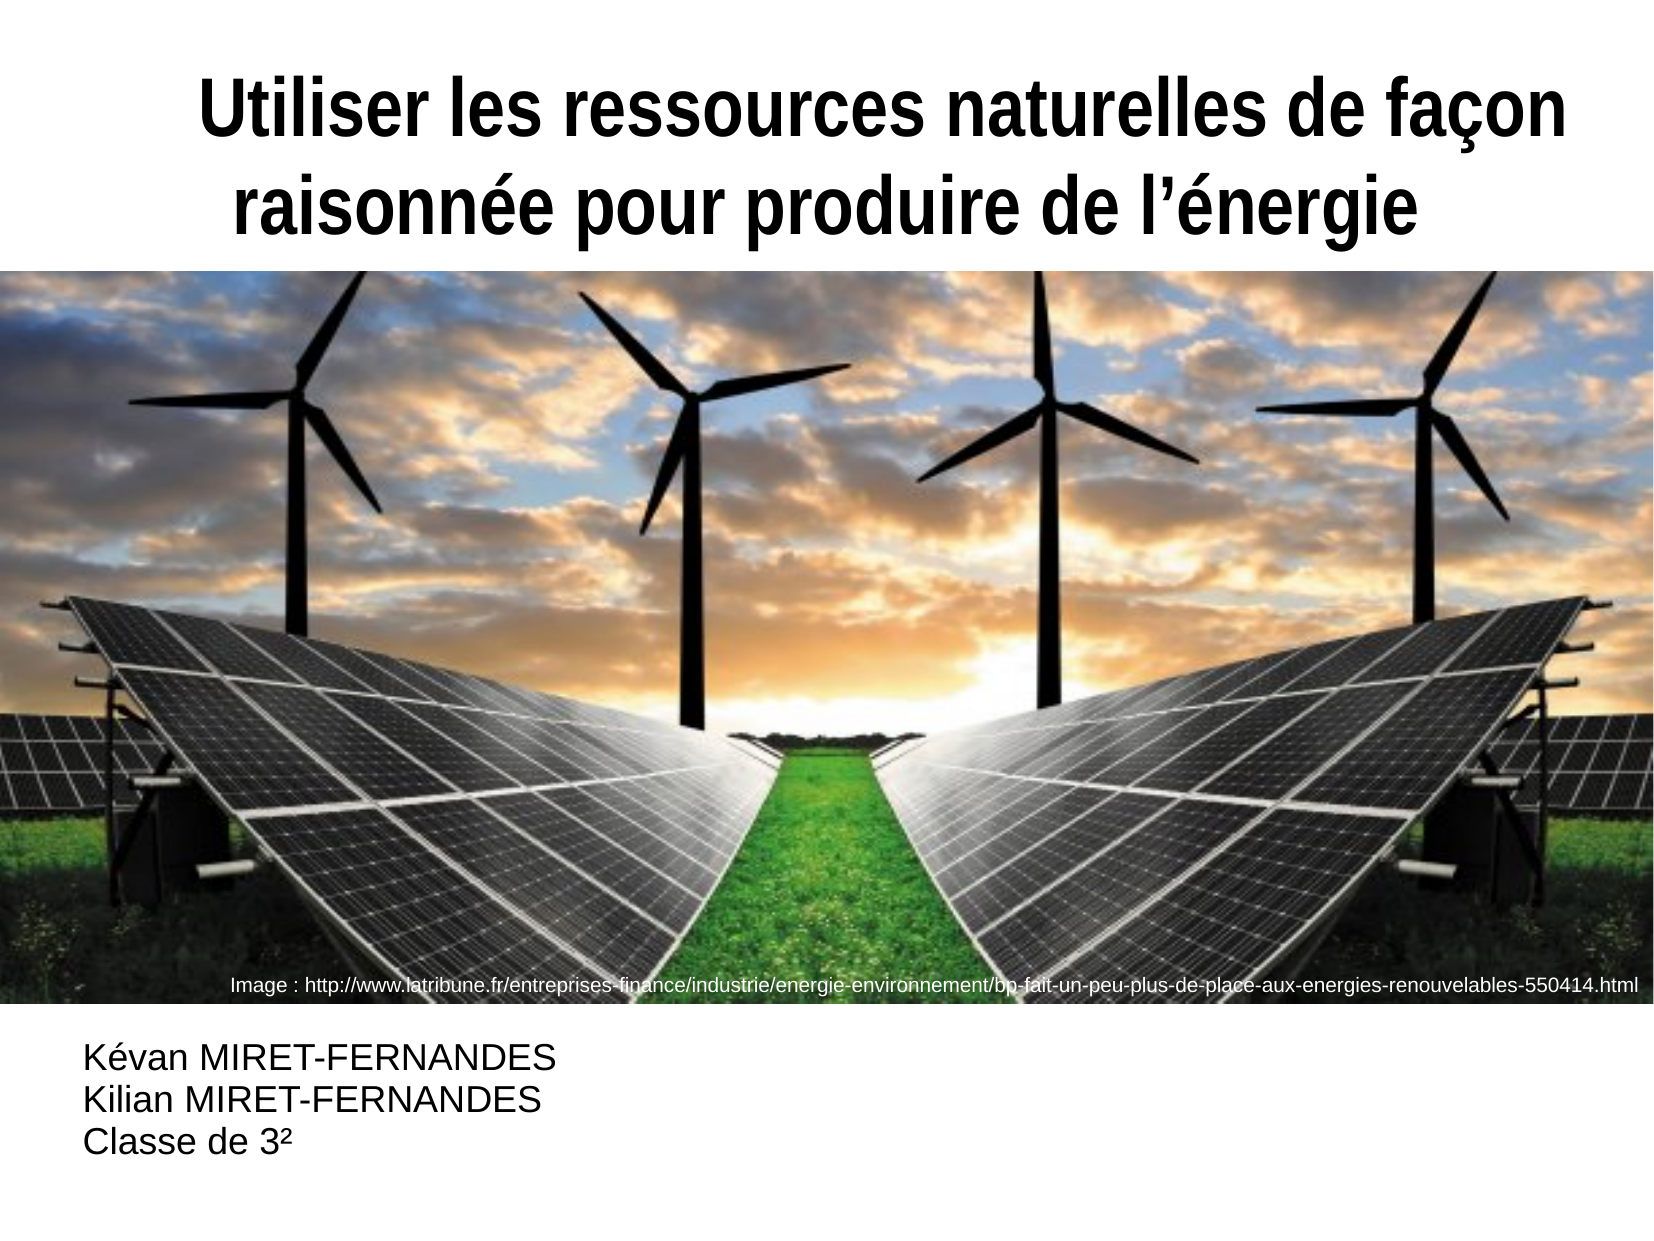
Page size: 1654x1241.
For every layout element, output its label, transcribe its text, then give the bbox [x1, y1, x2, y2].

subtitle Kévan MIRET-FERNANDES Kilian MIRET-FERNANDES Classe de 3² [82, 1004, 1571, 1205]
title Utiliser les ressources naturelles de façon raisonnée pour produire de l’énergie [82, 0, 1571, 271]
picture [0, 271, 1654, 1004]
